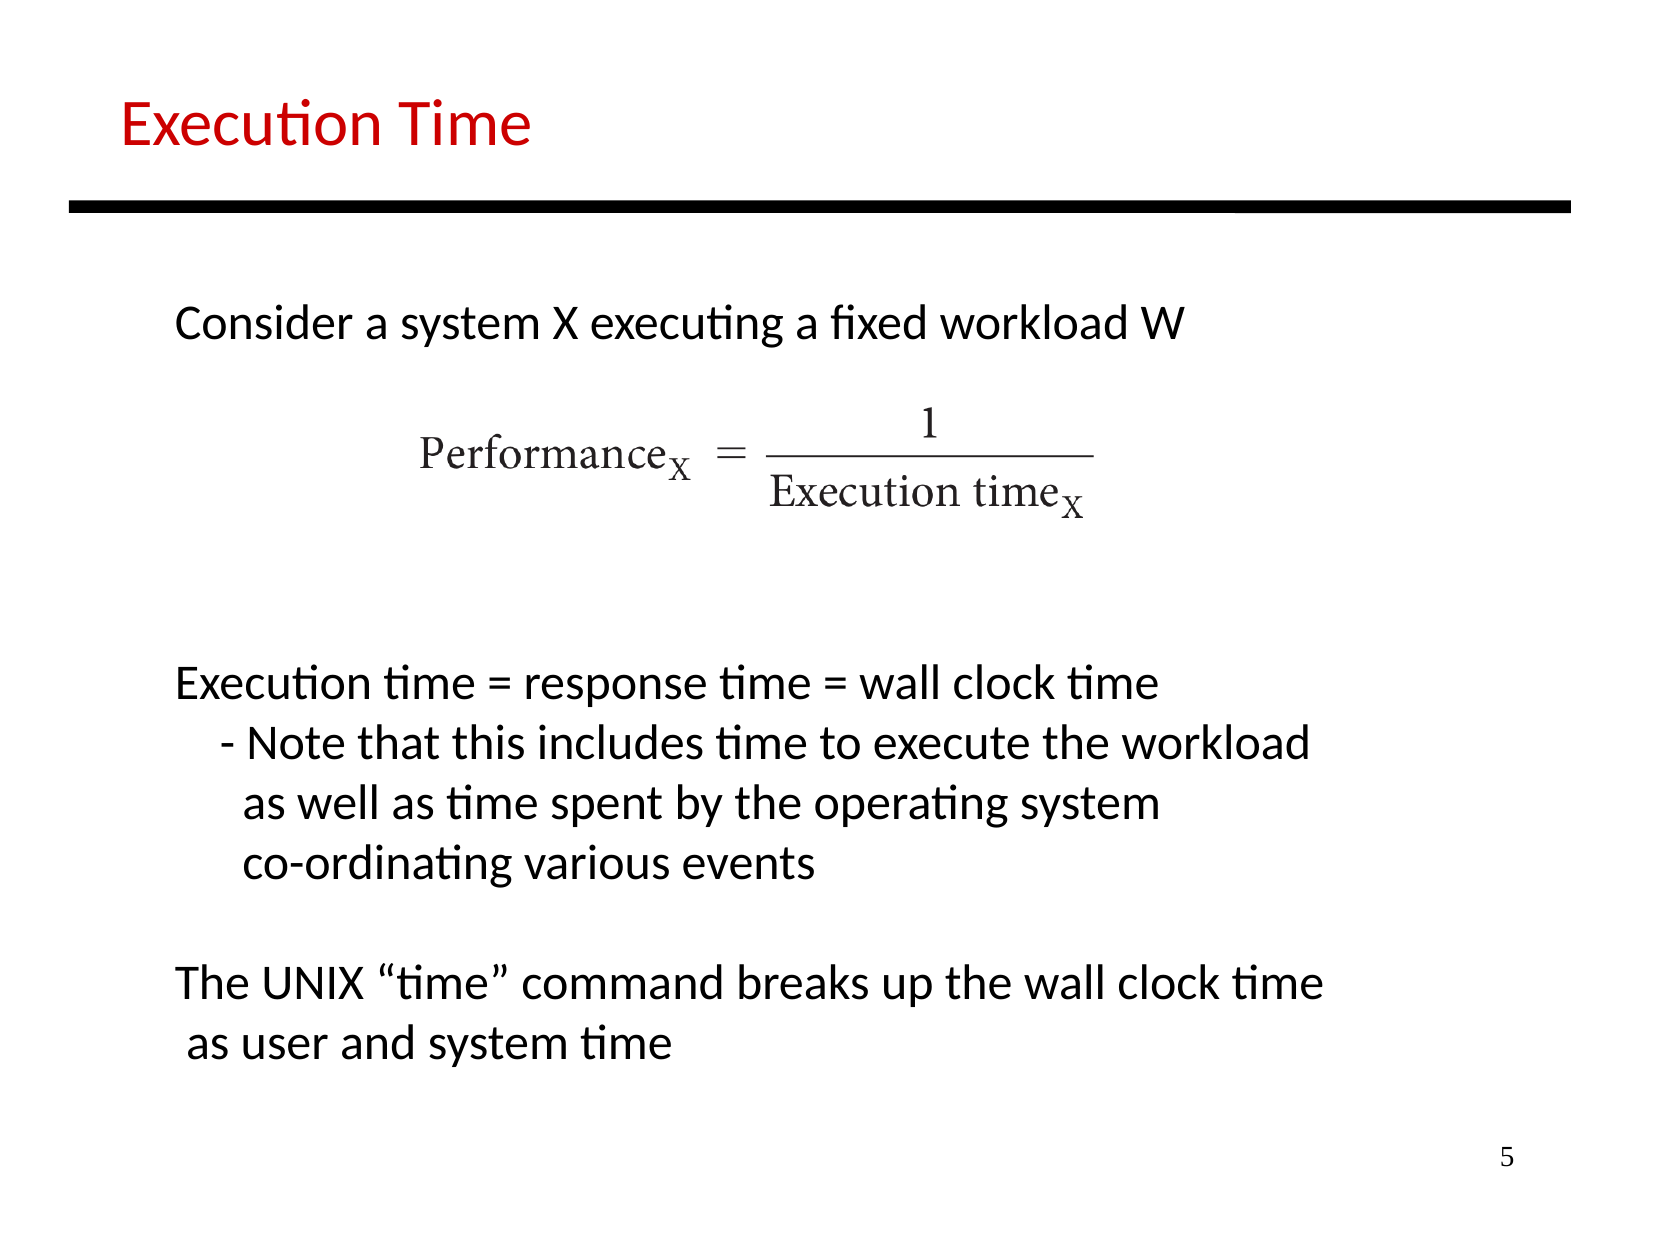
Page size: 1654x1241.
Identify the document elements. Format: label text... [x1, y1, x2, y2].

slide_number <number> [1185, 1129, 1530, 1213]
picture [395, 374, 1126, 542]
text_box Consider a system X executing a fixed workload W Execution time = response time = wall clock time - Note that this includes time to execute the workload as well as time spent by the operating system co-ordinating various events The UNIX “time” command breaks up the wall clock time as user and system time [159, 282, 1340, 1078]
text_box Execution Time [105, 71, 548, 167]
